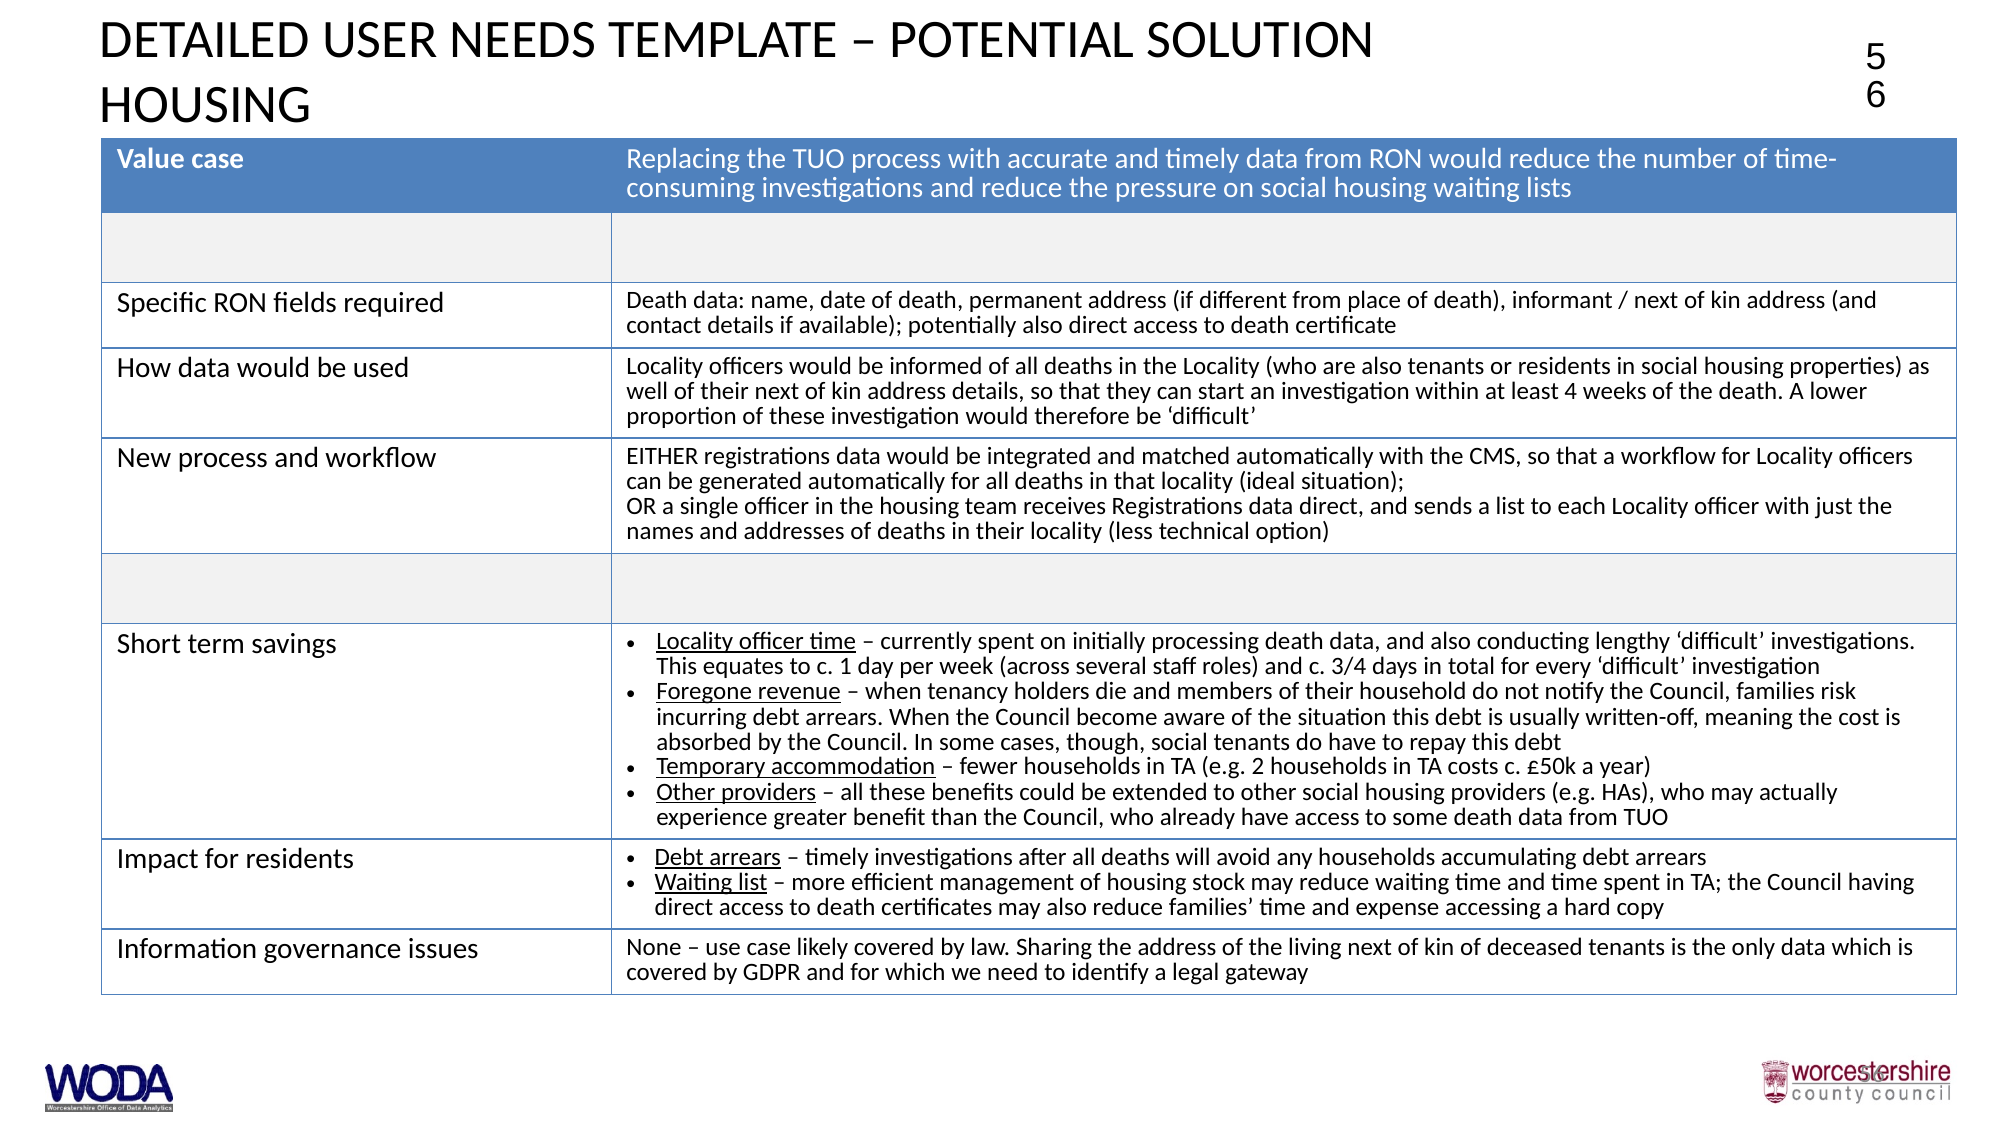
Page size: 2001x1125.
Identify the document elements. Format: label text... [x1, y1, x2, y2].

table_cell Locality officer time – currently spent on initially processing death data, and also conducting lengthy ‘difficult’ investigations. This equates to c. 1 day per week (across several staff roles) and c. 3/4 days in total for every ‘difficult’ investigation Foregone revenue – when tenancy holders die and members of their household do not notify the Council, families risk incurring debt arrears. When the Council become aware of the situation this debt is usually written-off, meaning the cost is absorbed by the Council. In some cases, though, social tenants do have to repay this debt Temporary accommodation – fewer households in TA (e.g. 2 households in TA costs c. £50k a year) Other providers – all these benefits could be extended to other social housing providers (e.g. HAs), who may actually experience greater benefit than the Council, who already have access to some death data from TUO [612, 624, 1956, 838]
table_cell Short term savings [102, 624, 611, 838]
table_header Replacing the TUO process with accurate and timely data from RON would reduce the number of time-consuming investigations and reduce the pressure on social housing waiting lists [612, 139, 1956, 212]
table_cell [612, 213, 1956, 282]
title DETAILED USER NEEDS TEMPLATE – POTENTIAL SOLUTION HOUSING [99, 3, 1900, 191]
table_cell None – use case likely covered by law. Sharing the address of the living next of kin of deceased tenants is the only data which is covered by GDPR and for which we need to identify a legal gateway [612, 930, 1956, 994]
slide_number <number> [1433, 1042, 1900, 1103]
table_cell Death data: name, date of death, permanent address (if different from place of death), informant / next of kin address (and contact details if available); potentially also direct access to death certificate [612, 283, 1956, 347]
table_cell Debt arrears – timely investigations after all deaths will avoid any households accumulating debt arrears Waiting list – more efficient management of housing stock may reduce waiting time and time spent in TA; the Council having direct access to death certificates may also reduce families’ time and expense accessing a hard copy [612, 840, 1956, 928]
table_cell [612, 554, 1956, 623]
picture [1749, 1049, 1971, 1114]
picture [45, 1064, 173, 1112]
table_cell Locality officers would be informed of all deaths in the Locality (who are also tenants or residents in social housing properties) as well of their next of kin address details, so that they can start an investigation within at least 4 weeks of the death. A lower proportion of these investigation would therefore be ‘difficult’ [612, 349, 1956, 437]
table_cell [102, 213, 611, 282]
table_cell [102, 554, 611, 623]
table_cell New process and workflow [102, 439, 611, 553]
table_cell How data would be used [102, 349, 611, 437]
table_header Value case [102, 139, 611, 212]
table_cell Information governance issues [102, 930, 611, 994]
table_cell Impact for residents [102, 840, 611, 928]
table_cell Specific RON fields required [102, 283, 611, 347]
table_cell EITHER registrations data would be integrated and matched automatically with the CMS, so that a workflow for Locality officers can be generated automatically for all deaths in that locality (ideal situation); OR a single officer in the housing team receives Registrations data direct, and sends a list to each Locality officer with just the names and addresses of deaths in their locality (less technical option) [612, 439, 1956, 553]
